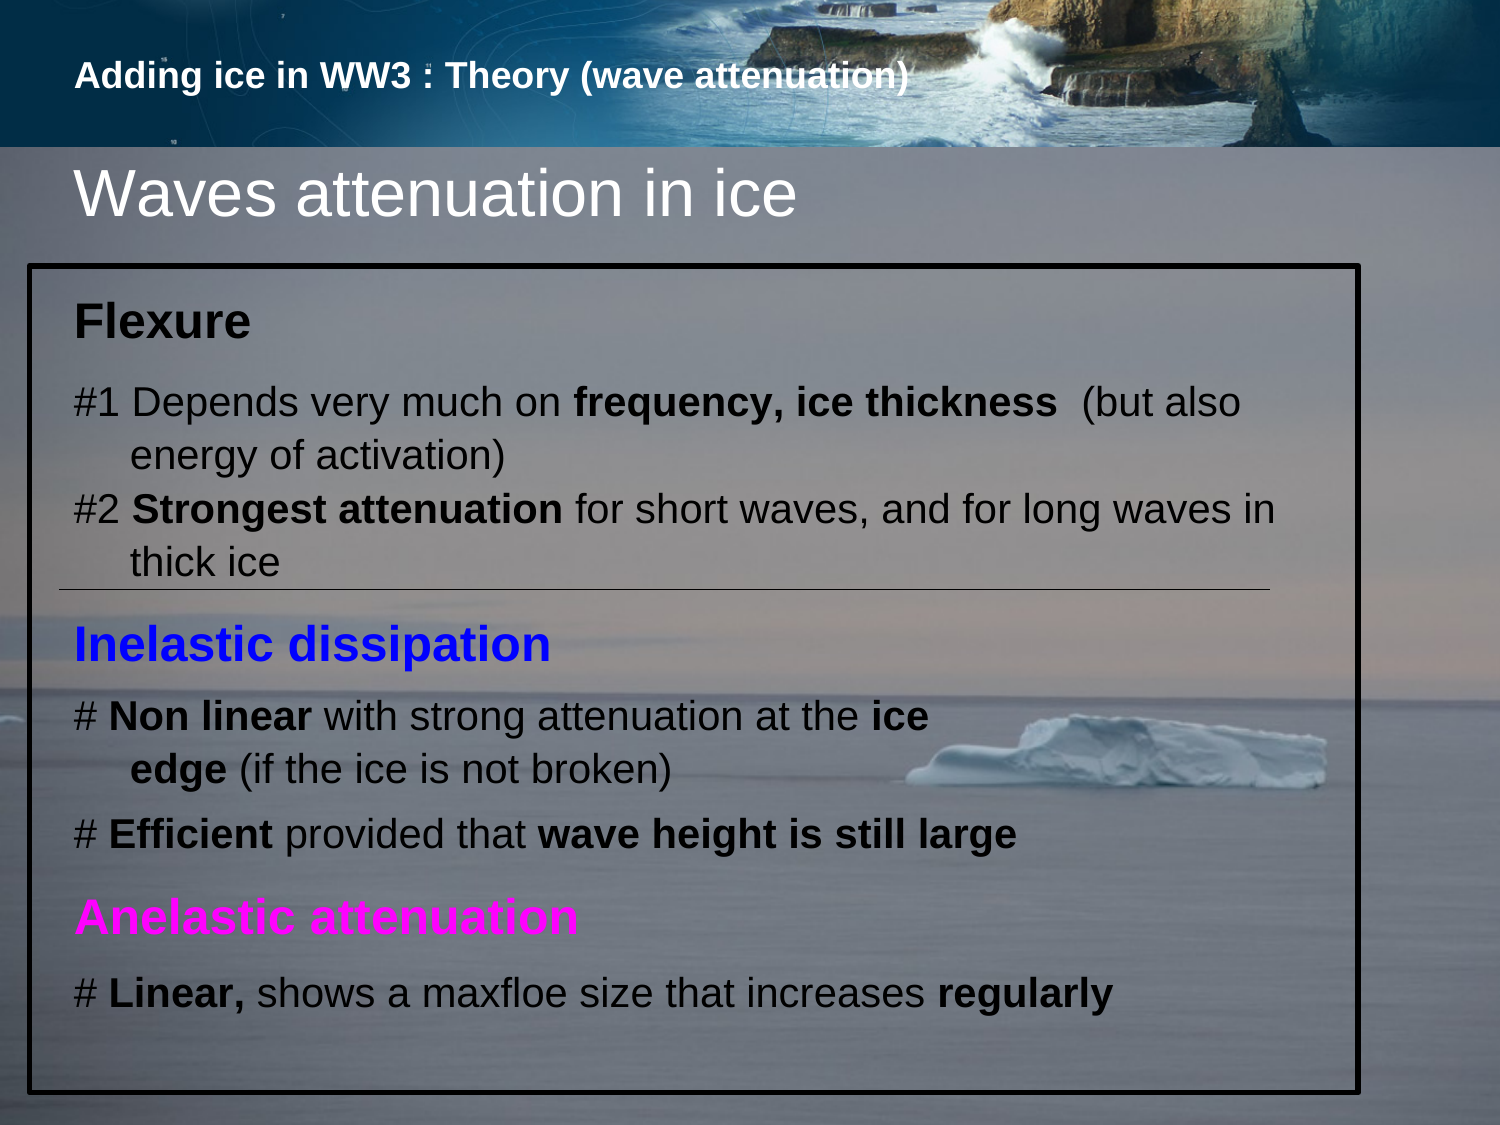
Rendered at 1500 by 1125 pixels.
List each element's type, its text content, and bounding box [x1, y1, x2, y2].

text_box #2 Strongest attenuation for short waves, and for long waves in thick ice [59, 472, 1355, 590]
title Waves attenuation in ice [59, 102, 1244, 263]
title Adding ice in WW3 : Theory (wave attenuation) [59, 29, 1093, 119]
text_box # Non linear with strong attenuation at the ice edge (if the ice is not broken) [59, 679, 1034, 796]
text_box Inelastic dissipation [59, 601, 827, 757]
text_box # Efficient provided that wave height is still large [59, 796, 1241, 875]
text_box # Linear, shows a maxfloe size that increases regularly [59, 955, 1241, 1034]
text_box Flexure [59, 277, 1355, 365]
text_box Anelastic attenuation [59, 874, 916, 949]
text_box #1 Depends very much on frequency, ice thickness (but also energy of activation) [59, 365, 1355, 472]
picture [0, 0, 1500, 1125]
title Waves attenuation in ice [59, 269, 1244, 277]
